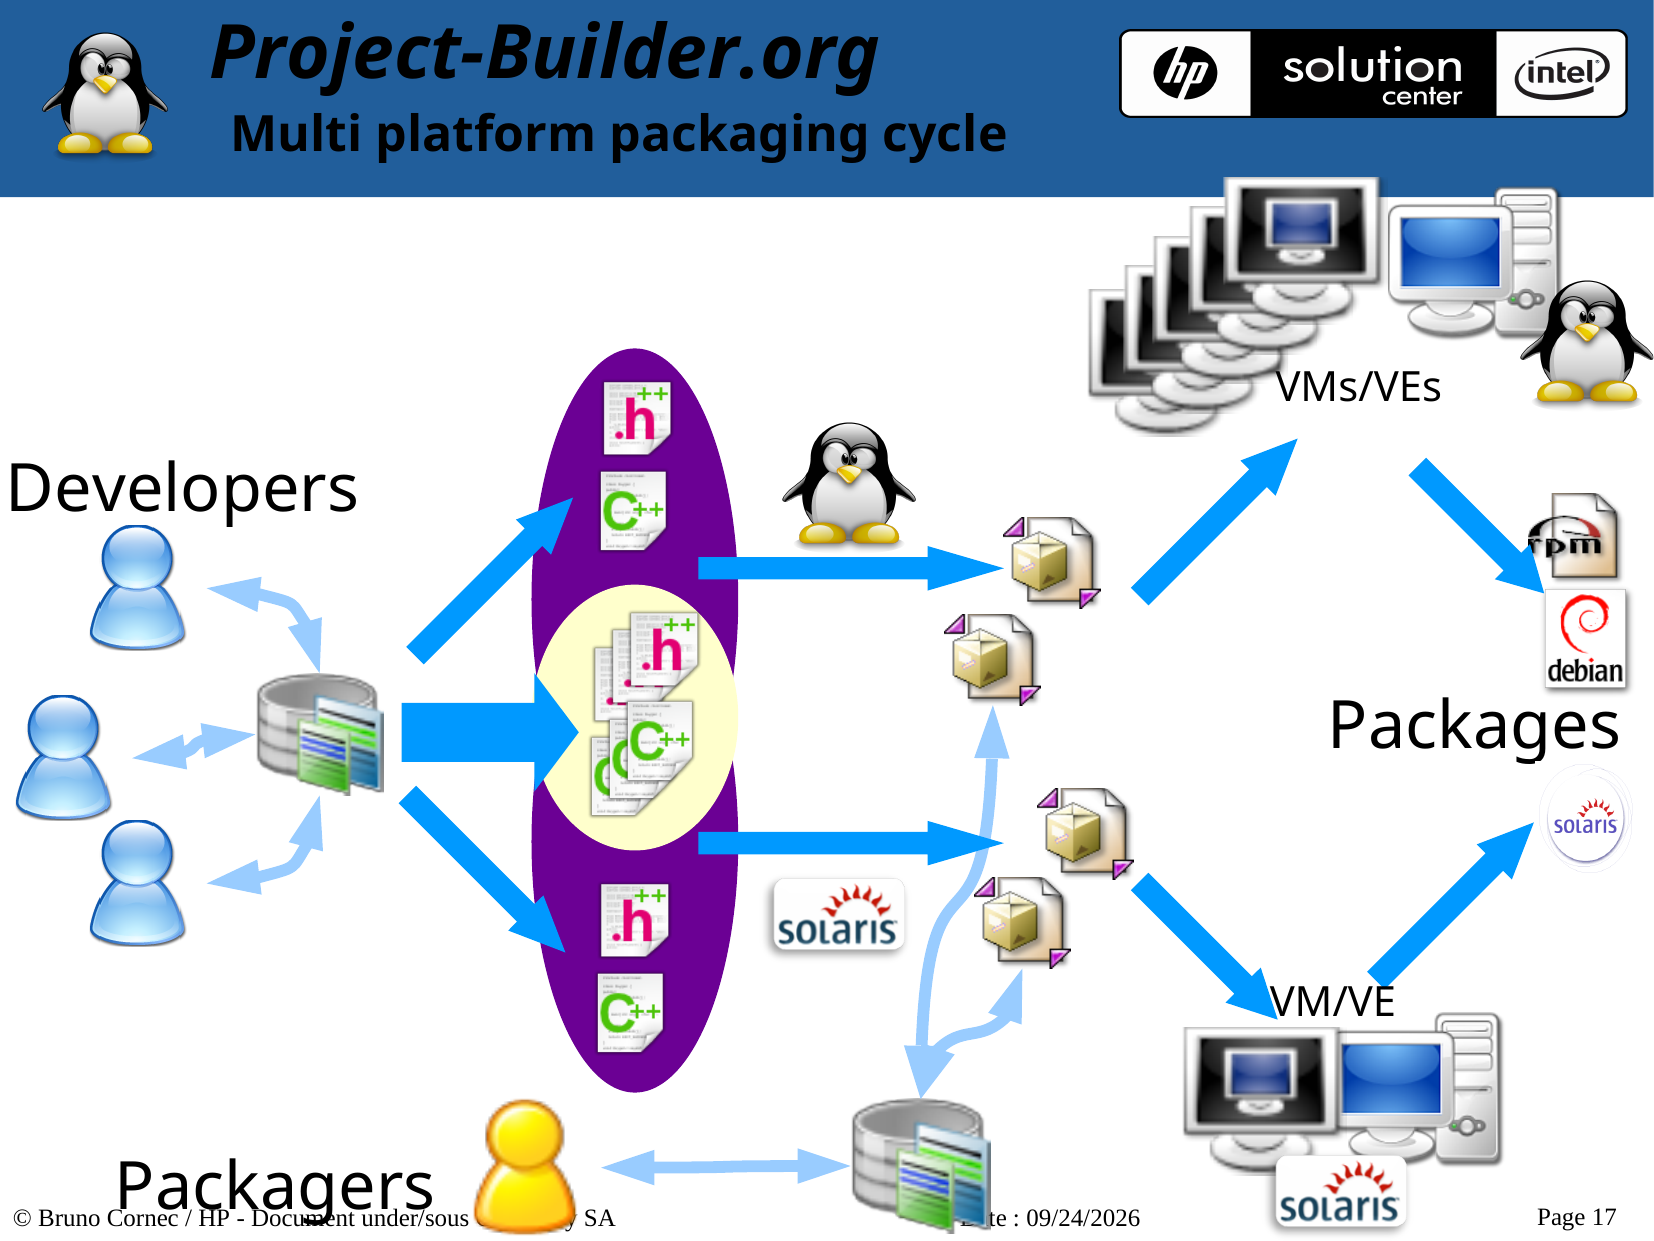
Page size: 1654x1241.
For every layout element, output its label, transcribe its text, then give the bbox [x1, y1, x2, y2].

picture [1086, 171, 1654, 438]
picture [74, 526, 207, 651]
picture [1181, 1027, 1506, 1241]
picture [782, 419, 916, 557]
picture [453, 1097, 602, 1239]
picture [974, 788, 1134, 969]
text_box [398, 348, 1004, 1093]
picture [1119, 29, 1628, 118]
picture [1003, 517, 1101, 609]
text_box [1408, 457, 1545, 594]
picture [1523, 493, 1650, 703]
picture [1535, 761, 1635, 875]
text_box [1130, 443, 1296, 606]
text_box [1130, 872, 1269, 1017]
text_box Developers [5, 439, 366, 526]
text_box VMs/VEs [1275, 357, 1603, 443]
text_box VM/VE [1269, 971, 1597, 1058]
picture [944, 614, 1041, 706]
text_box [1367, 822, 1534, 971]
text_box Packages [1327, 676, 1654, 783]
picture [581, 608, 709, 821]
picture [755, 868, 916, 969]
picture [587, 968, 674, 1058]
title Multi platform packaging cycle [230, 53, 1312, 215]
picture [593, 377, 682, 460]
picture [42, 29, 168, 167]
picture [255, 673, 384, 796]
picture [0, 695, 207, 947]
picture [590, 879, 680, 962]
text_box Packagers [114, 1138, 439, 1238]
picture [590, 466, 677, 556]
picture [850, 1098, 991, 1234]
